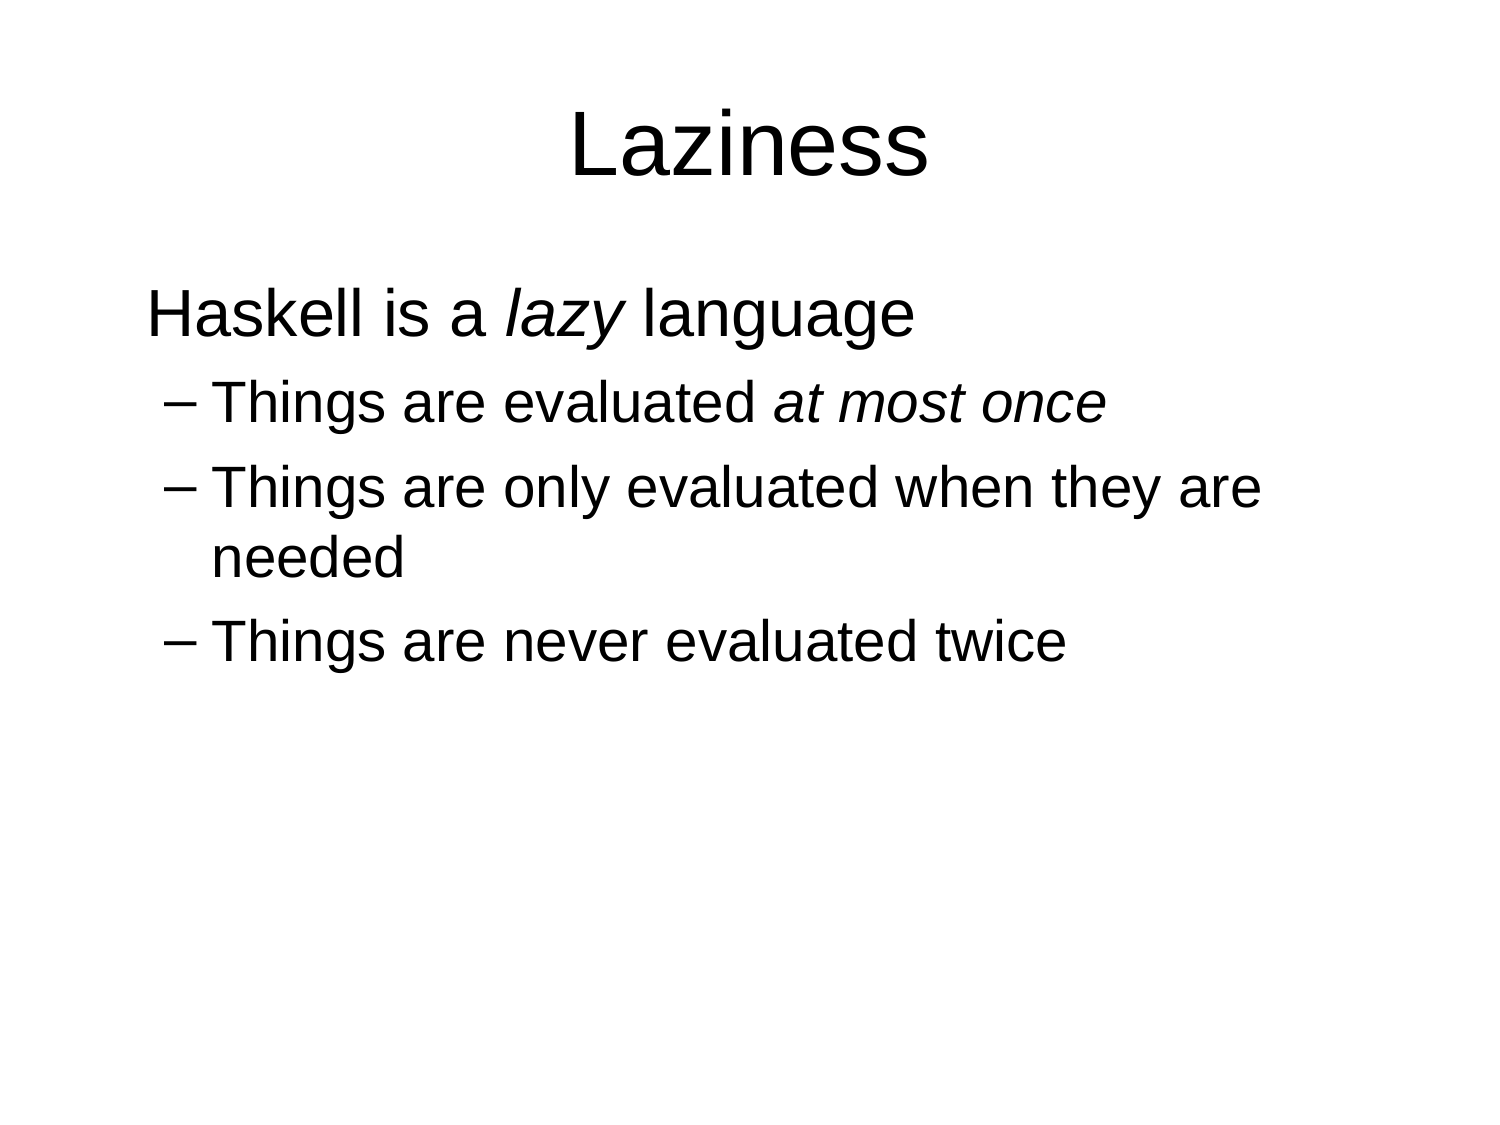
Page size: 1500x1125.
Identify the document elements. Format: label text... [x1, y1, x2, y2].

title Laziness [75, 45, 1426, 233]
list Haskell is a lazy language Things are evaluated at most once Things are only evaluated when they are needed Things are never evaluated twice [75, 262, 1426, 1005]
